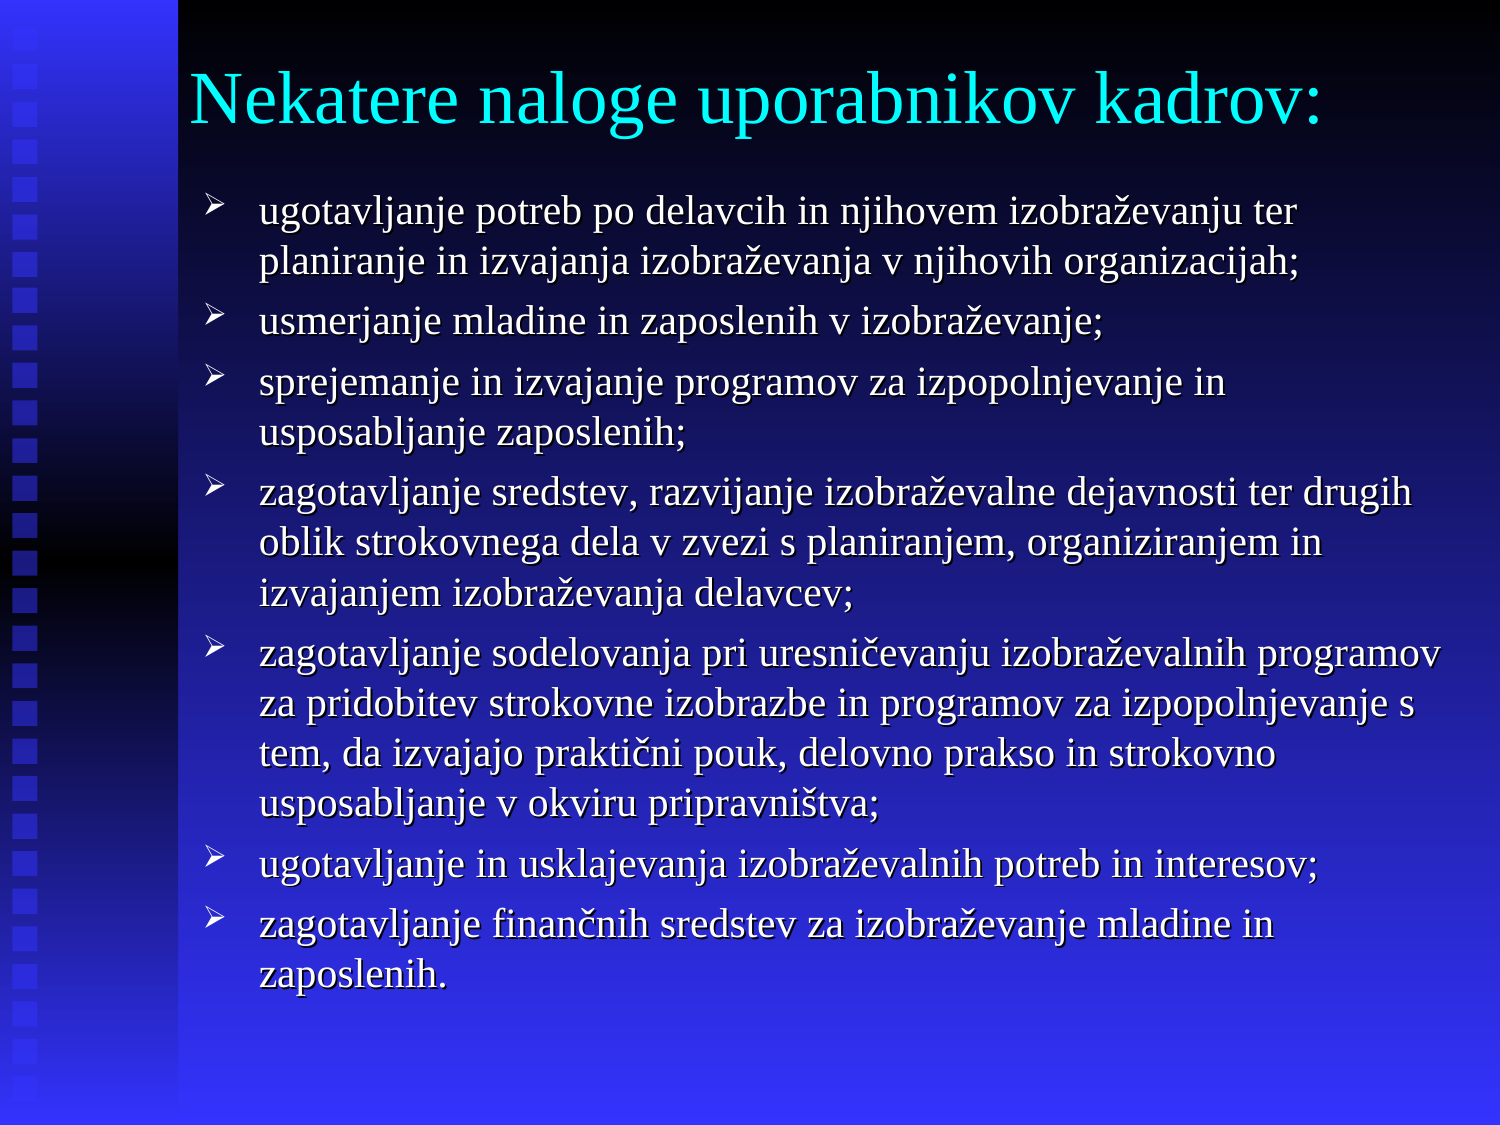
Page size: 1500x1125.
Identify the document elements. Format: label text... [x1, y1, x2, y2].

list ugotavljanje potreb po delavcih in njihovem izobraževanju ter planiranje in izvajanja izobraževanja v njihovih organizacijah; usmerjanje mladine in zaposlenih v izobraževanje; sprejemanje in izvajanje programov za izpopolnjevanje in usposabljanje zaposlenih; zagotavljanje sredstev, razvijanje izobraževalne dejavnosti ter drugih oblik strokovnega dela v zvezi s planiranjem, organiziranjem in izvajanjem izobraževanja delavcev; zagotavljanje sodelovanja pri uresničevanju izobraževalnih programov za pridobitev strokovne izobrazbe in programov za izpopolnjevanje s tem, da izvajajo praktični pouk, delovno prakso in strokovno usposabljanje v okviru pripravništva; ugotavljanje in usklajevanja izobraževalnih potreb in interesov; zagotavljanje finančnih sredstev za izobraževanje mladine in zaposlenih. [187, 174, 1476, 1051]
title Nekatere naloge uporabnikov kadrov: [174, 0, 1375, 188]
